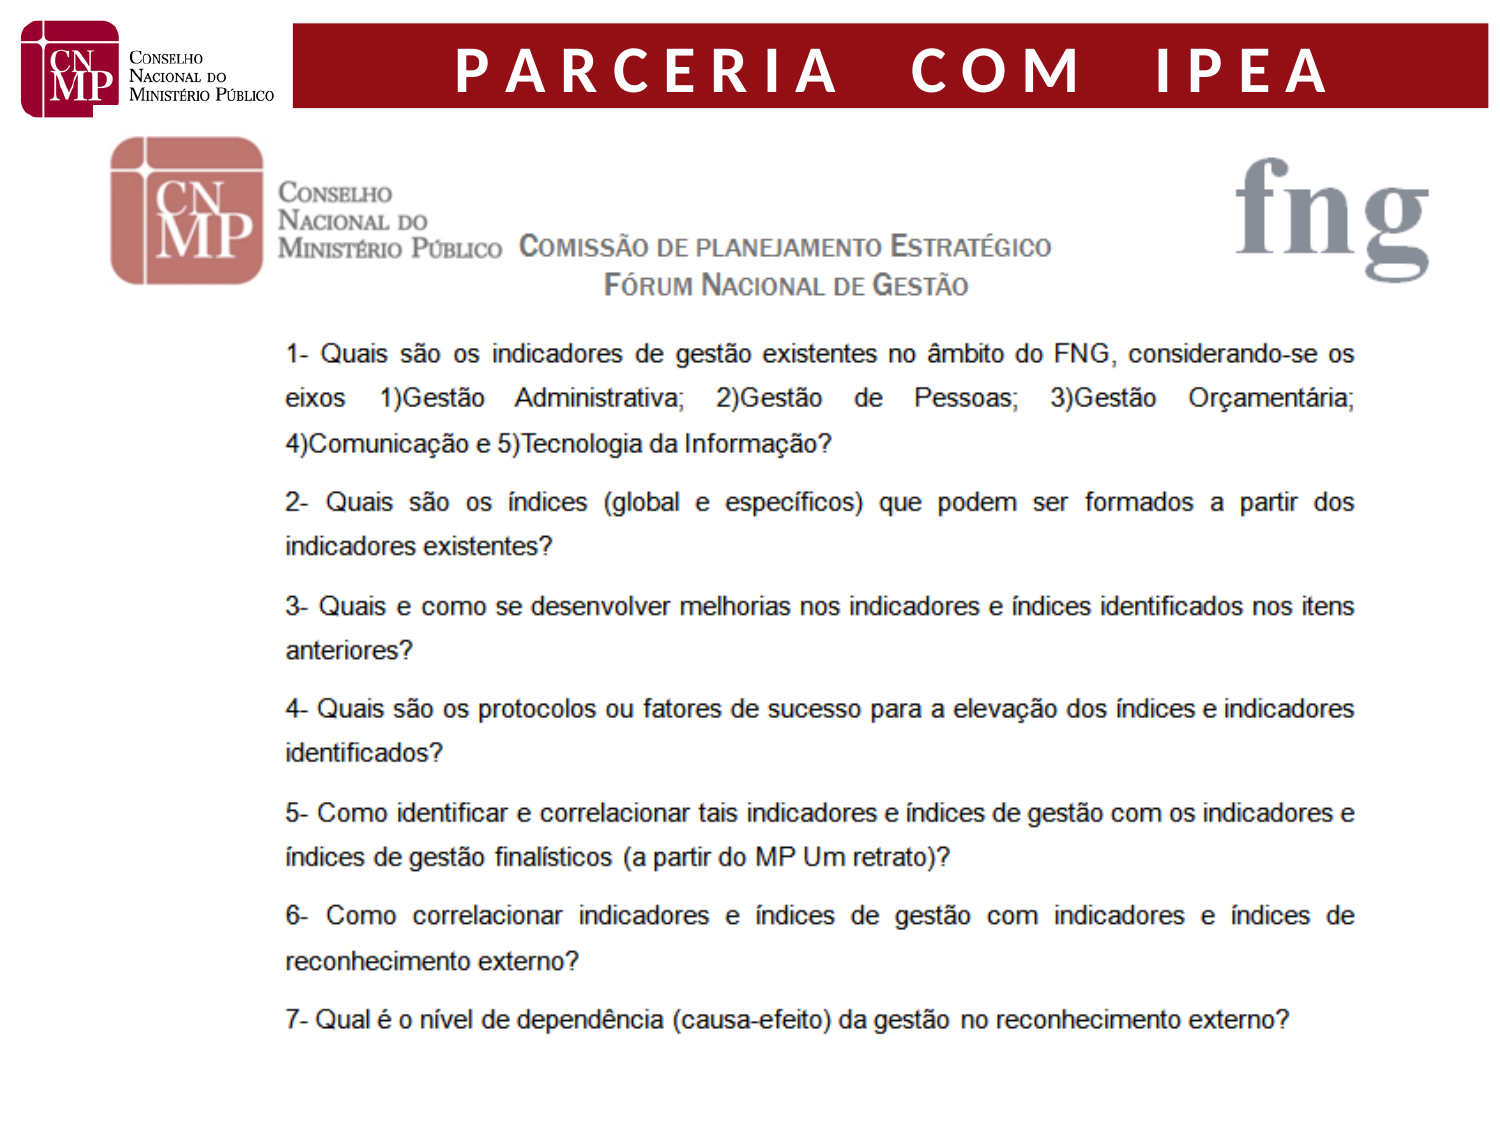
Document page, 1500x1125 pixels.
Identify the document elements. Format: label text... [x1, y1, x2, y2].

text_box P A R C E R I A C O M I P E A [292, 23, 1489, 109]
picture [4, 12, 1468, 1043]
